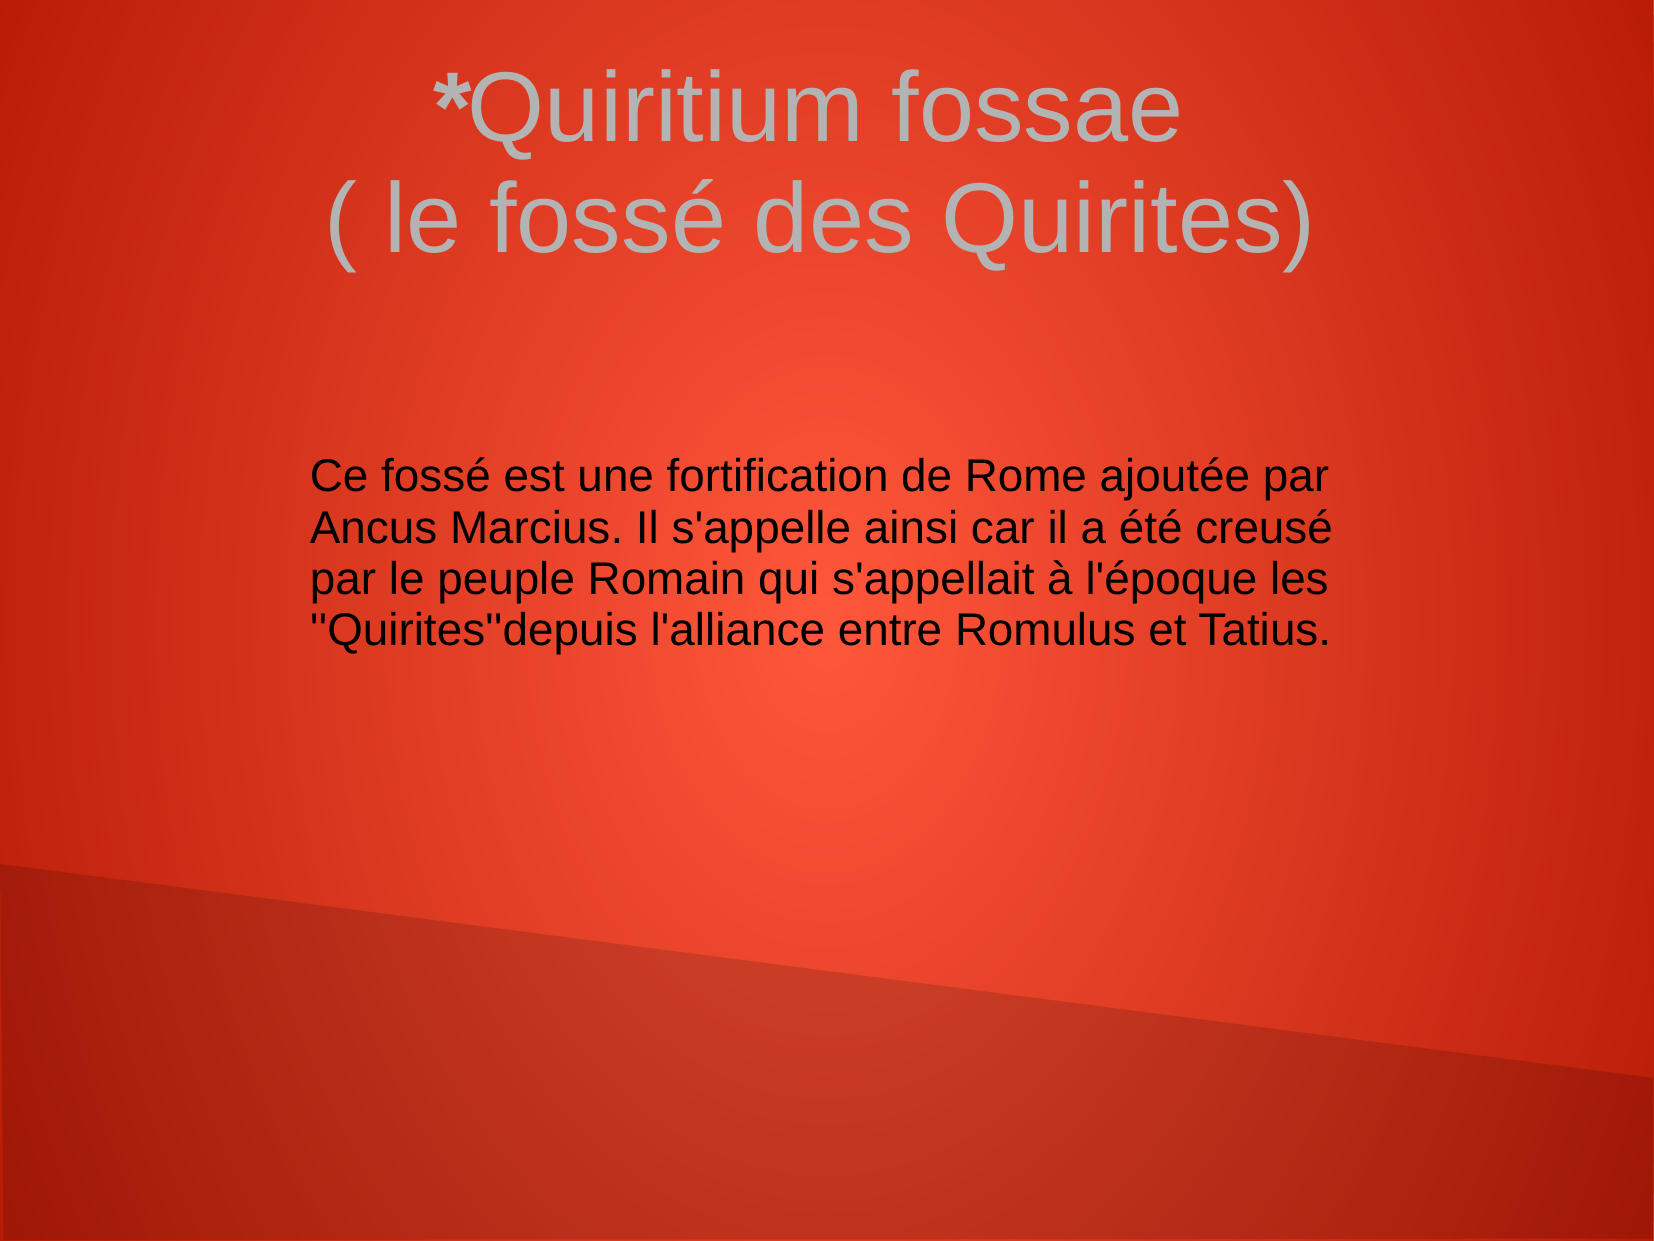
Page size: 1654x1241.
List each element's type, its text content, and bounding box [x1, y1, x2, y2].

text_box Ce fossé est une fortification de Rome ajoutée par Ancus Marcius. Il s'appelle ainsi car il a été creusé par le peuple Romain qui s'appellait à l'époque les ''Quirites''depuis l'alliance entre Romulus et Tatius. [295, 442, 1418, 1063]
title *Quiritium fossae ( le fossé des Quirites) [76, 51, 1565, 274]
